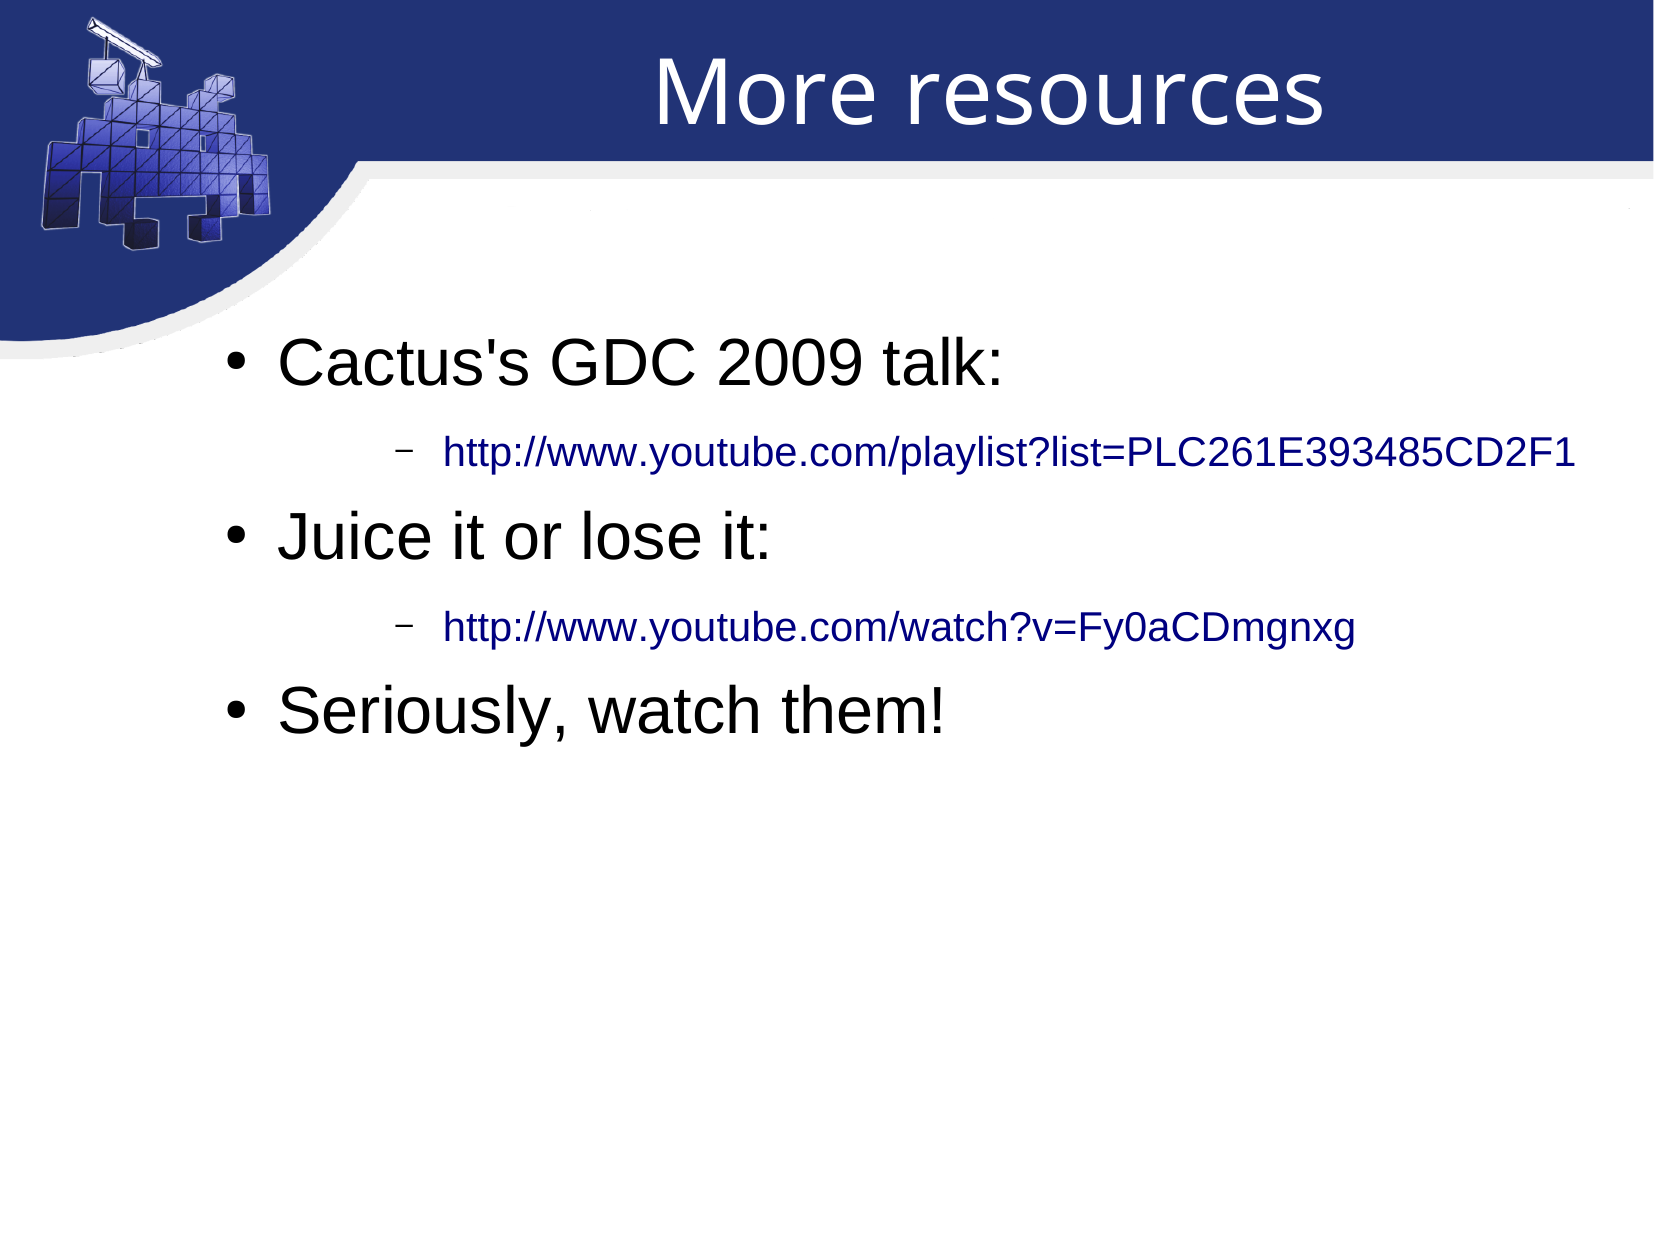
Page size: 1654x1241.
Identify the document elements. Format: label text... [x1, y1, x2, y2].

picture [0, 0, 1654, 443]
list Cactus's GDC 2009 talk: http://www.youtube.com/playlist?list=PLC261E393485CD2F1 Juice it or lose it: http://www.youtube.com/watch?v=Fy0aCDmgnxg Seriously, watch them! [206, 324, 1595, 1078]
title More resources [354, 35, 1625, 142]
